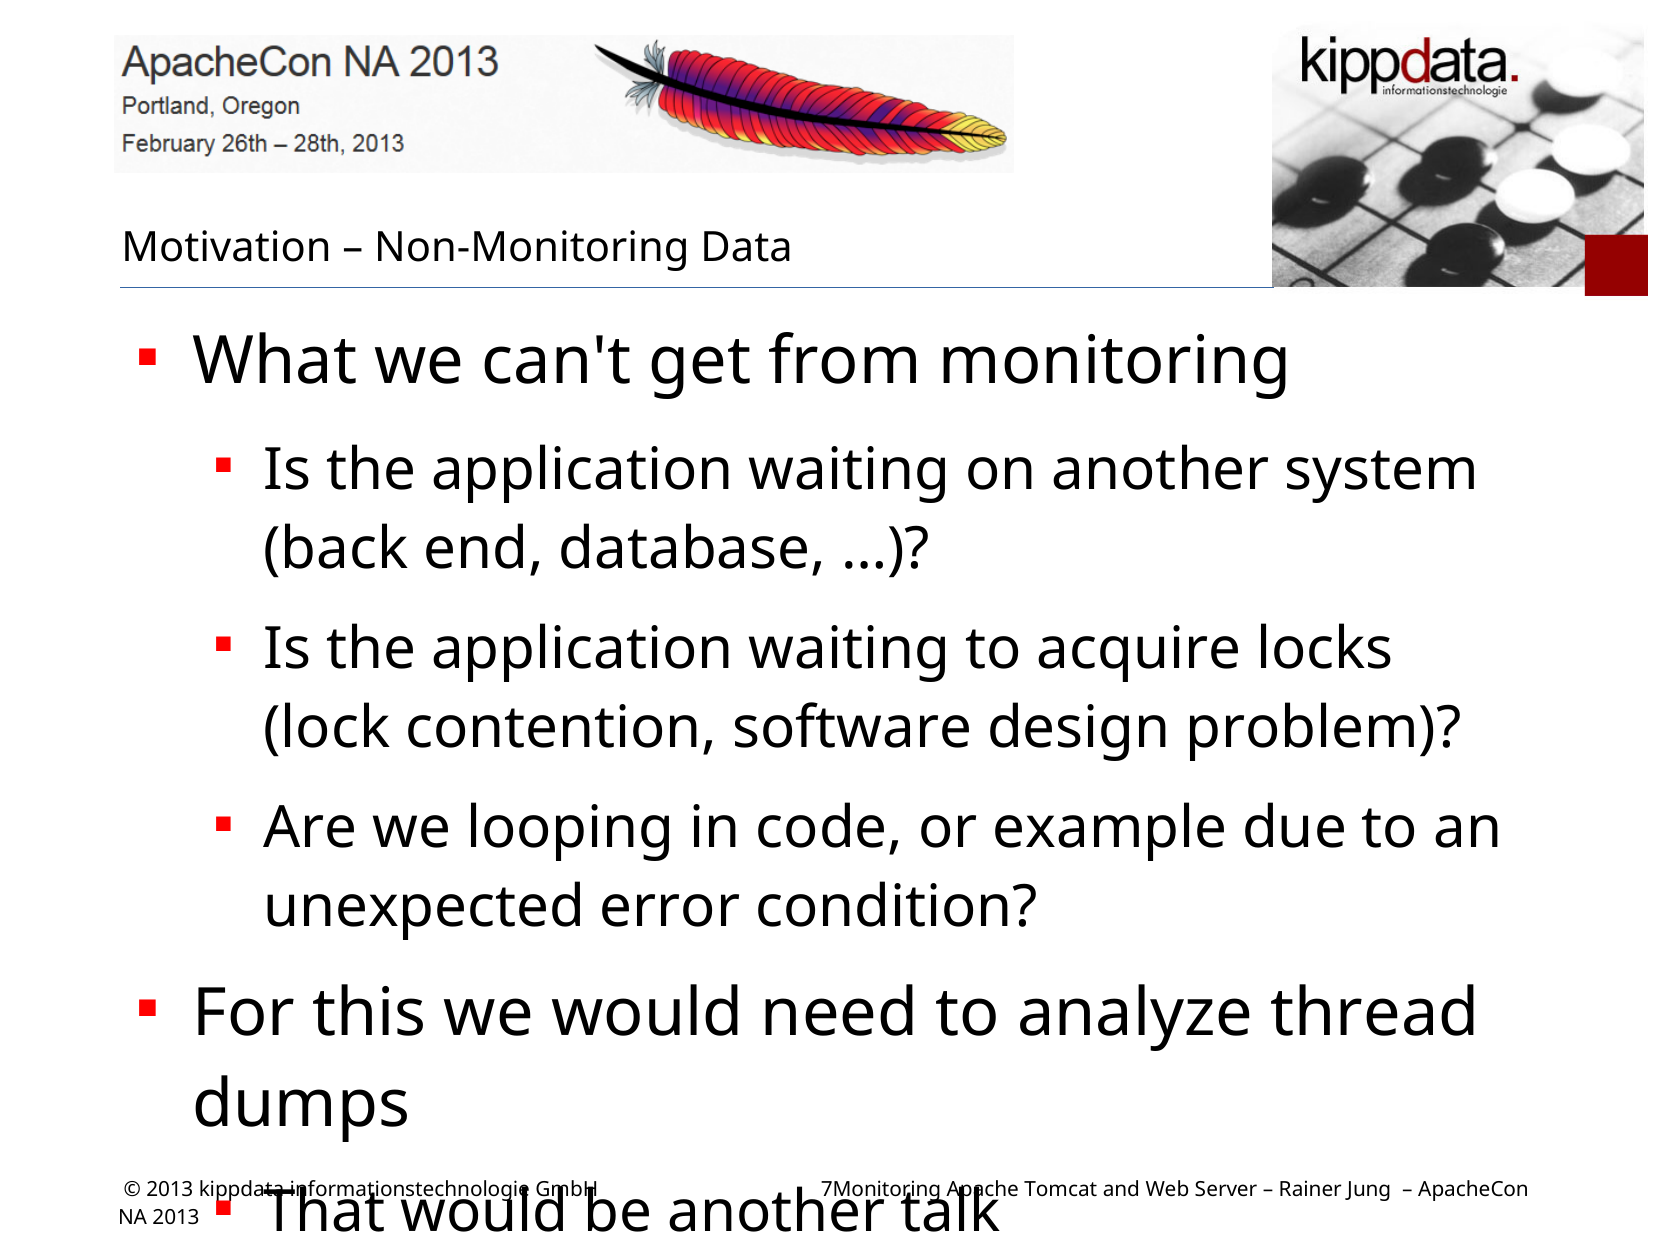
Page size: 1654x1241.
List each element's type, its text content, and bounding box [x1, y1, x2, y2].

title Motivation – Non-Monitoring Data [121, 204, 1242, 286]
list What we can't get from monitoring Is the application waiting on another system (back end, database, …)? Is the application waiting to acquire locks (lock contention, software design problem)? Are we looping in code, or example due to an unexpected error condition? For this we would need to analyze thread dumps That would be another talk [121, 312, 1534, 1061]
picture [114, 35, 1014, 173]
picture [1272, 5, 1648, 302]
